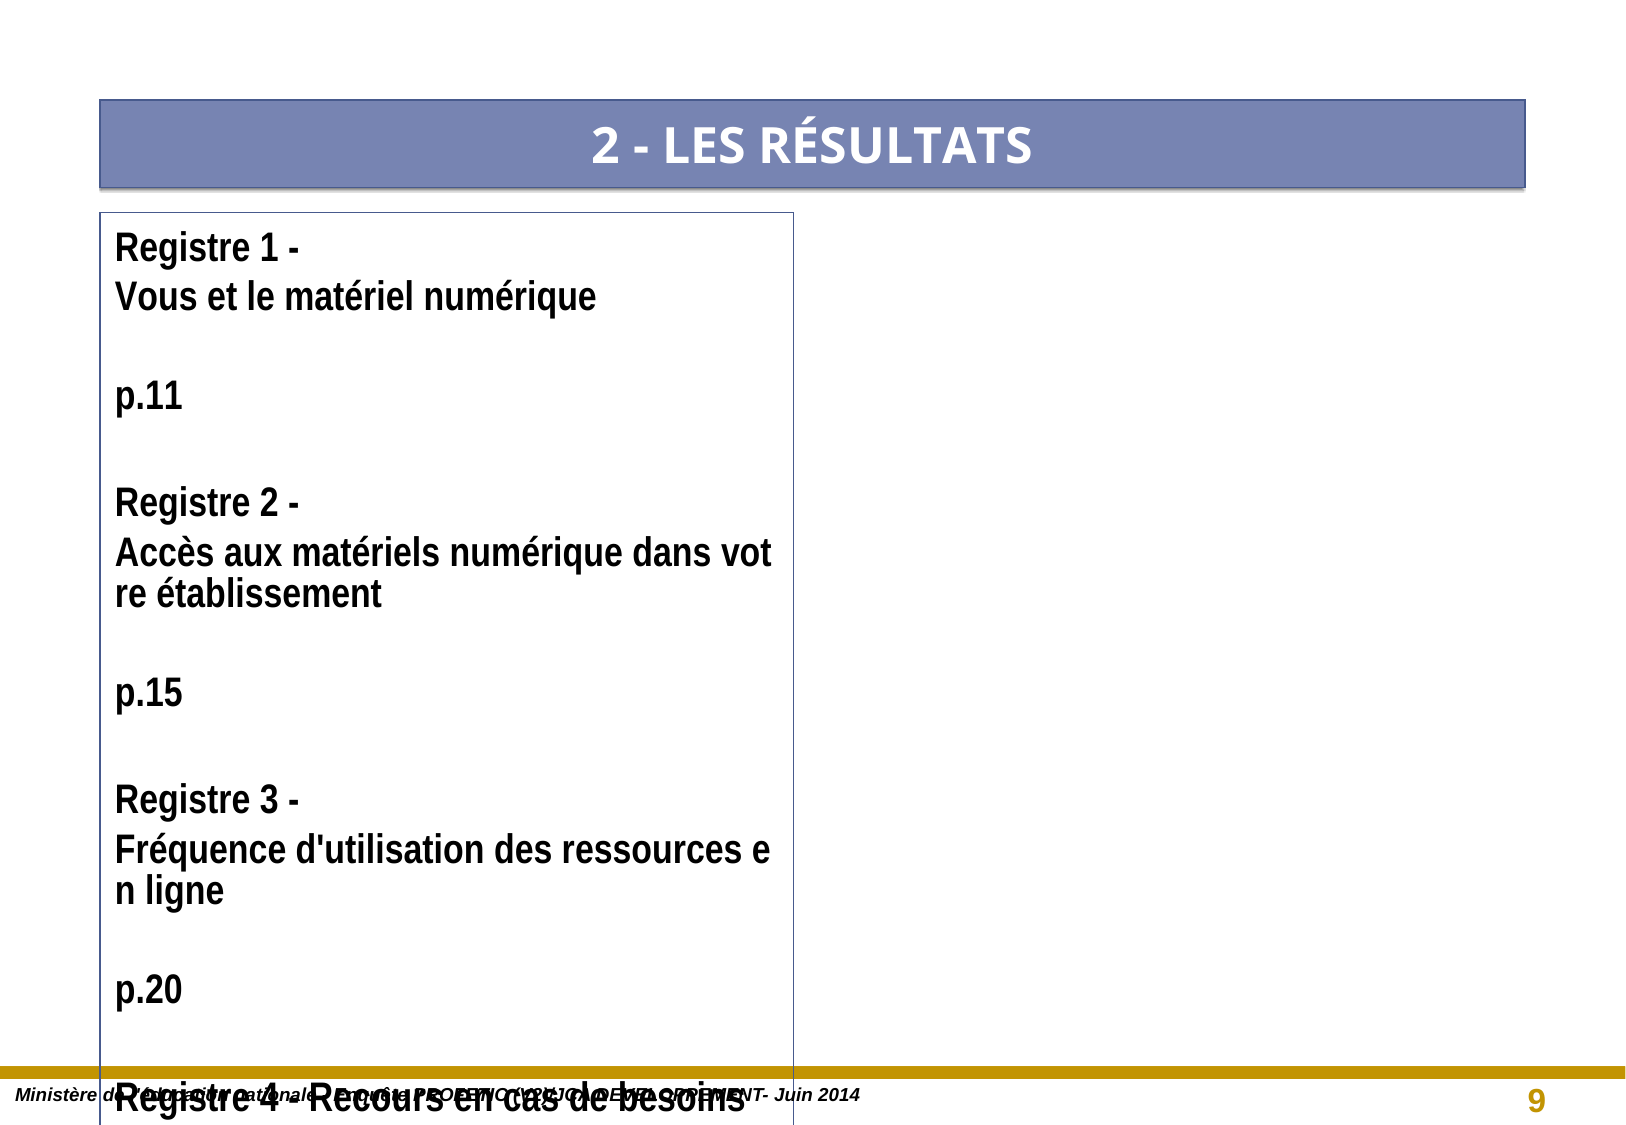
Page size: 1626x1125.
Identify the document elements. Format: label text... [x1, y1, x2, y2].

title 2 - Les résultats [99, 99, 1525, 188]
list Registre 1 - Vous et le matériel numérique p.11 Registre 2 - Accès aux matériels numérique dans votre établissement p.15 Registre 3 - Fréquence d'utilisation des ressources en ligne p.20 Registre 4 - Recours en cas de besoins p. 31 Registre 5 - Perception globale et satisfaction p.48 Registre 6 - TICE et personnes ressource p. 55 [99, 212, 1522, 828]
text_box 9 [1512, 1071, 1625, 1125]
text_box Ministère de l'éducation nationale - Enquête PROFETIC (V2)/JCA DEVELOPPEMENT- Juin 2014 [0, 1074, 1501, 1125]
